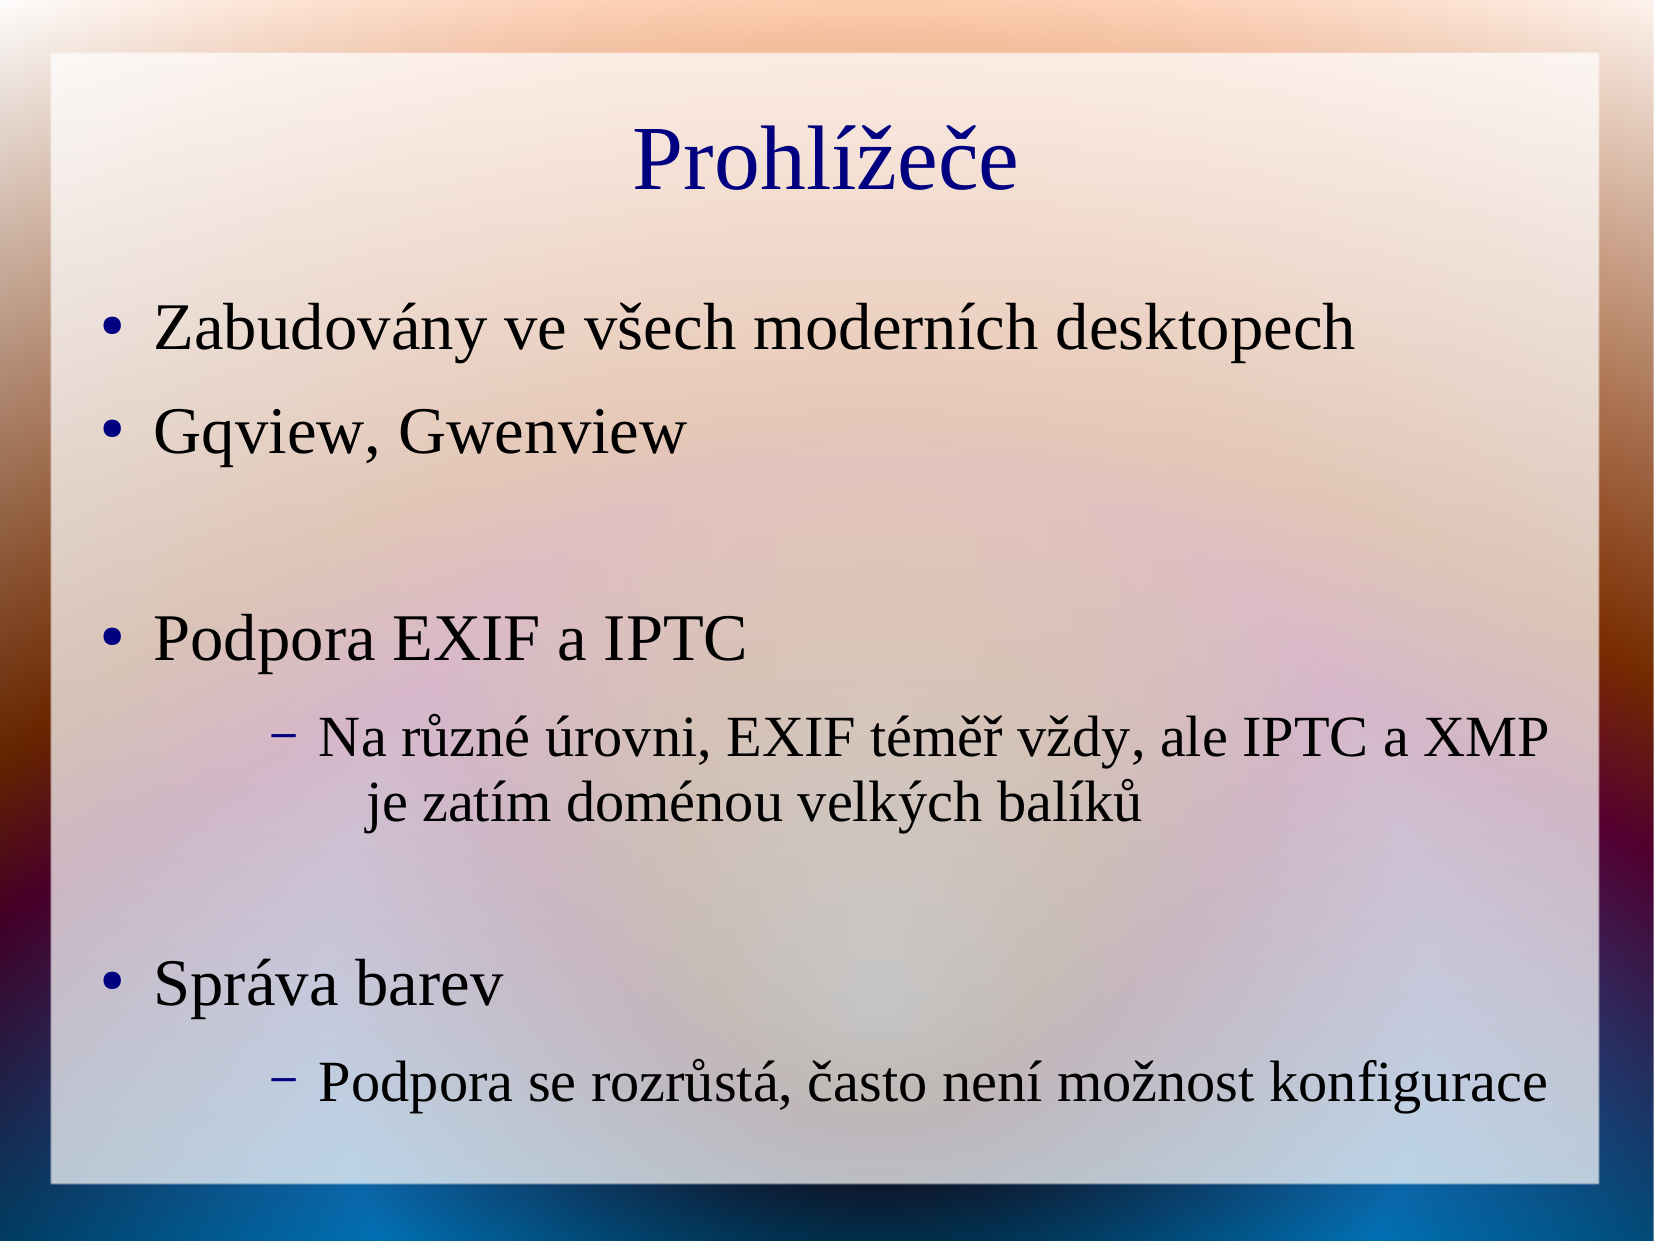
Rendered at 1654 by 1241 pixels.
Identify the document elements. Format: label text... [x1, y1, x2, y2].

title Prohlížeče [82, 62, 1571, 256]
list Zabudovány ve všech moderních desktopech Gqview, Gwenview Podpora EXIF a IPTC Na různé úrovni, EXIF téměř vždy, ale IPTC a XMP je zatím doménou velkých balíků Správa barev Podpora se rozrůstá, často není možnost konfigurace [82, 290, 1571, 1114]
picture [0, 0, 1654, 1241]
